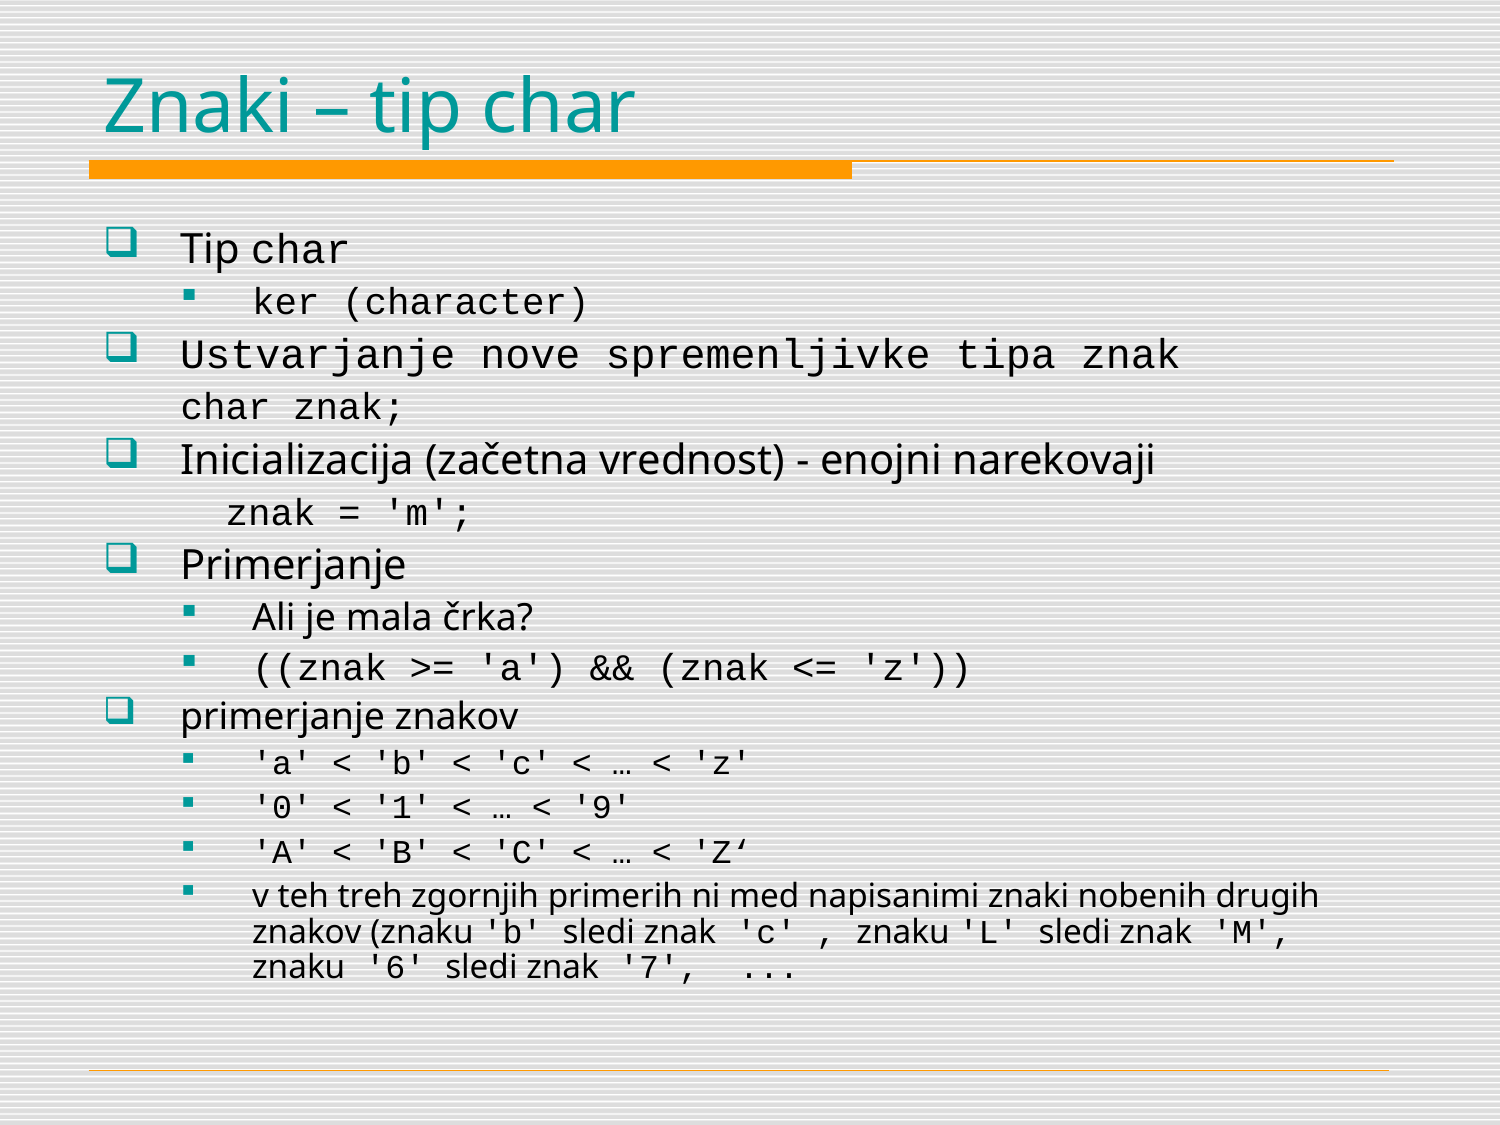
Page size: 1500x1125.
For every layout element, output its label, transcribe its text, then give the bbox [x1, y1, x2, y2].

picture [0, 0, 1500, 1125]
title Znaki – tip char [88, 42, 1401, 155]
list Tip char ker (character) Ustvarjanje nove spremenljivke tipa znak char znak; Inicializacija (začetna vrednost) - enojni narekovaji znak = 'm'; Primerjanje Ali je mala črka? ((znak >= 'a') && (znak <= 'z')) primerjanje znakov 'a' < 'b' < 'c' < … < 'z' '0' < '1' < … < '9' 'A' < 'B' < 'C' < … < 'Z‘ v teh treh zgornjih primerih ni med napisanimi znaki nobenih drugih znakov (znaku 'b' sledi znak 'c' , znaku 'L' sledi znak 'M', znaku '6' sledi znak '7', ... [88, 220, 1401, 1059]
